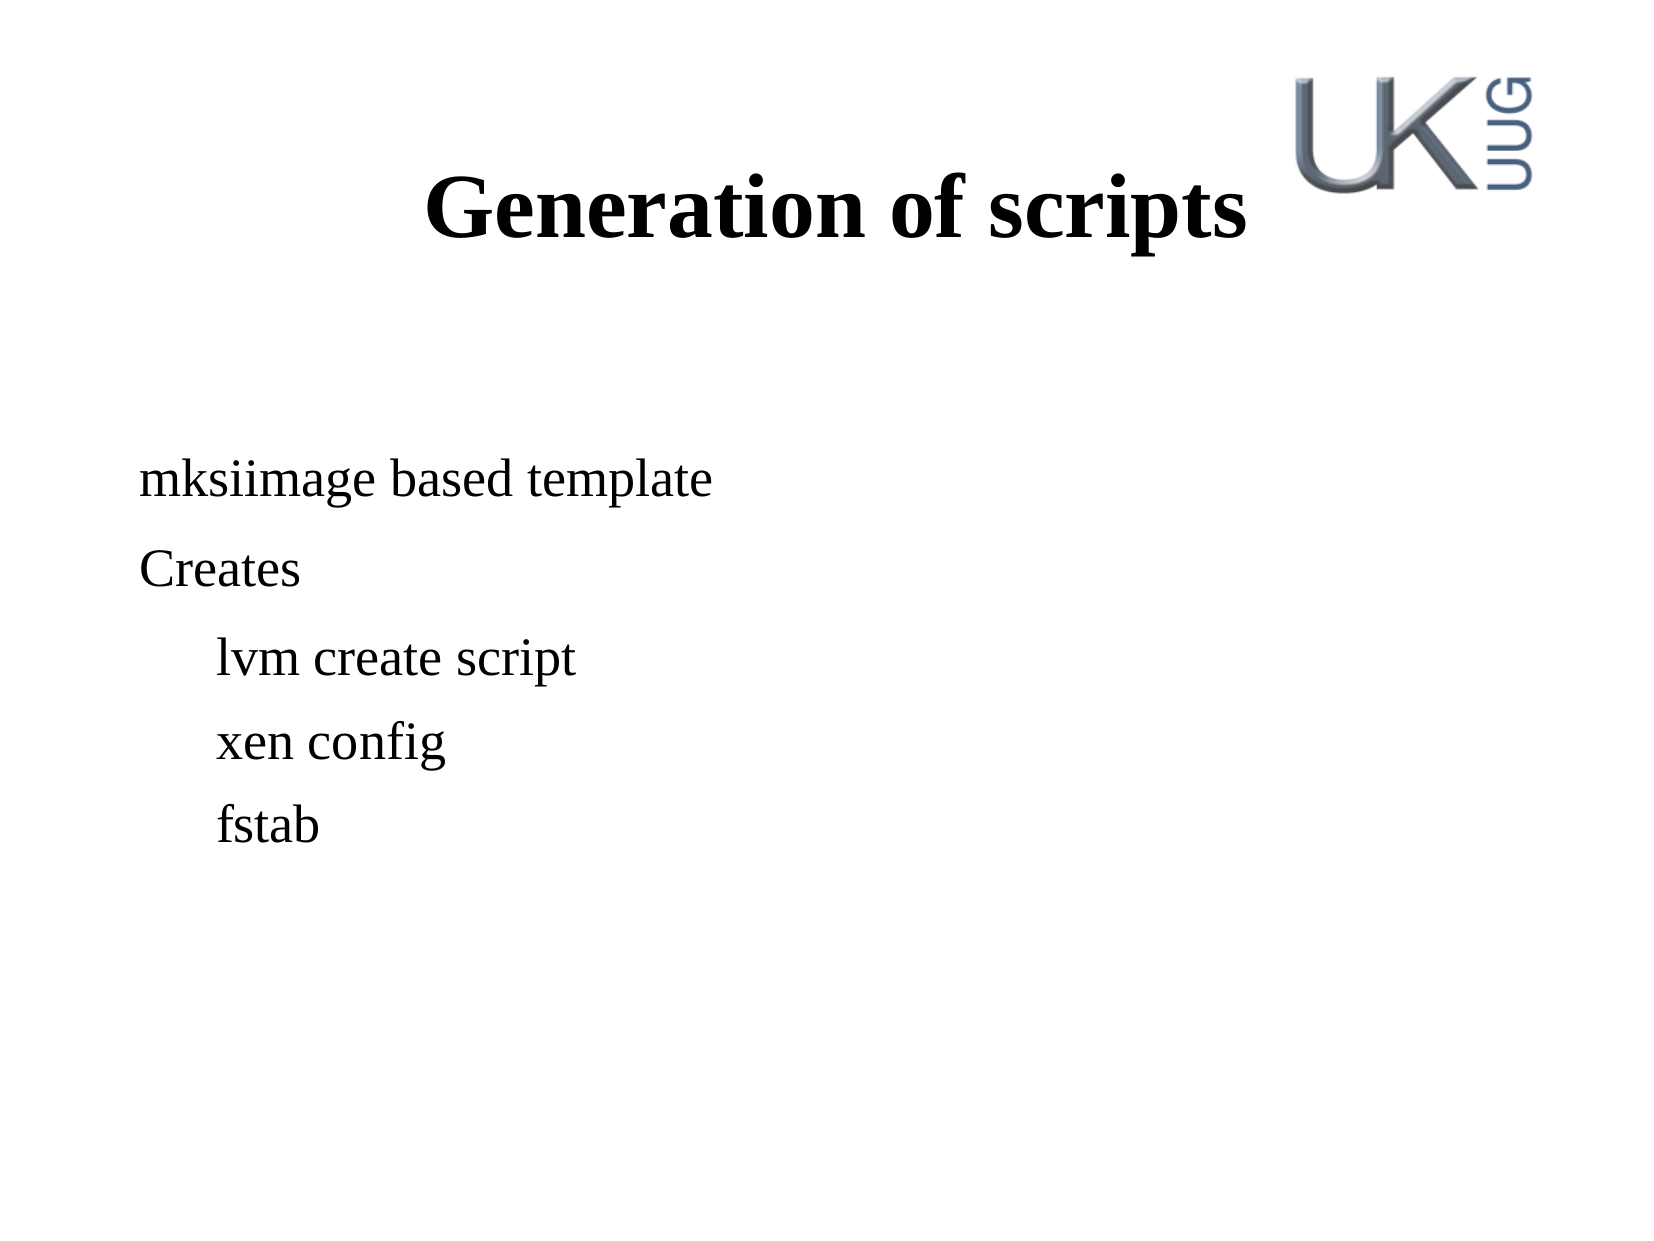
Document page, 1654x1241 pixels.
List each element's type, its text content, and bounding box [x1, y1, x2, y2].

list mksiimage based template Creates lvm create script xen config fstab [121, 344, 1534, 1127]
picture [1289, 74, 1538, 196]
title Generation of scripts [121, 102, 1534, 311]
